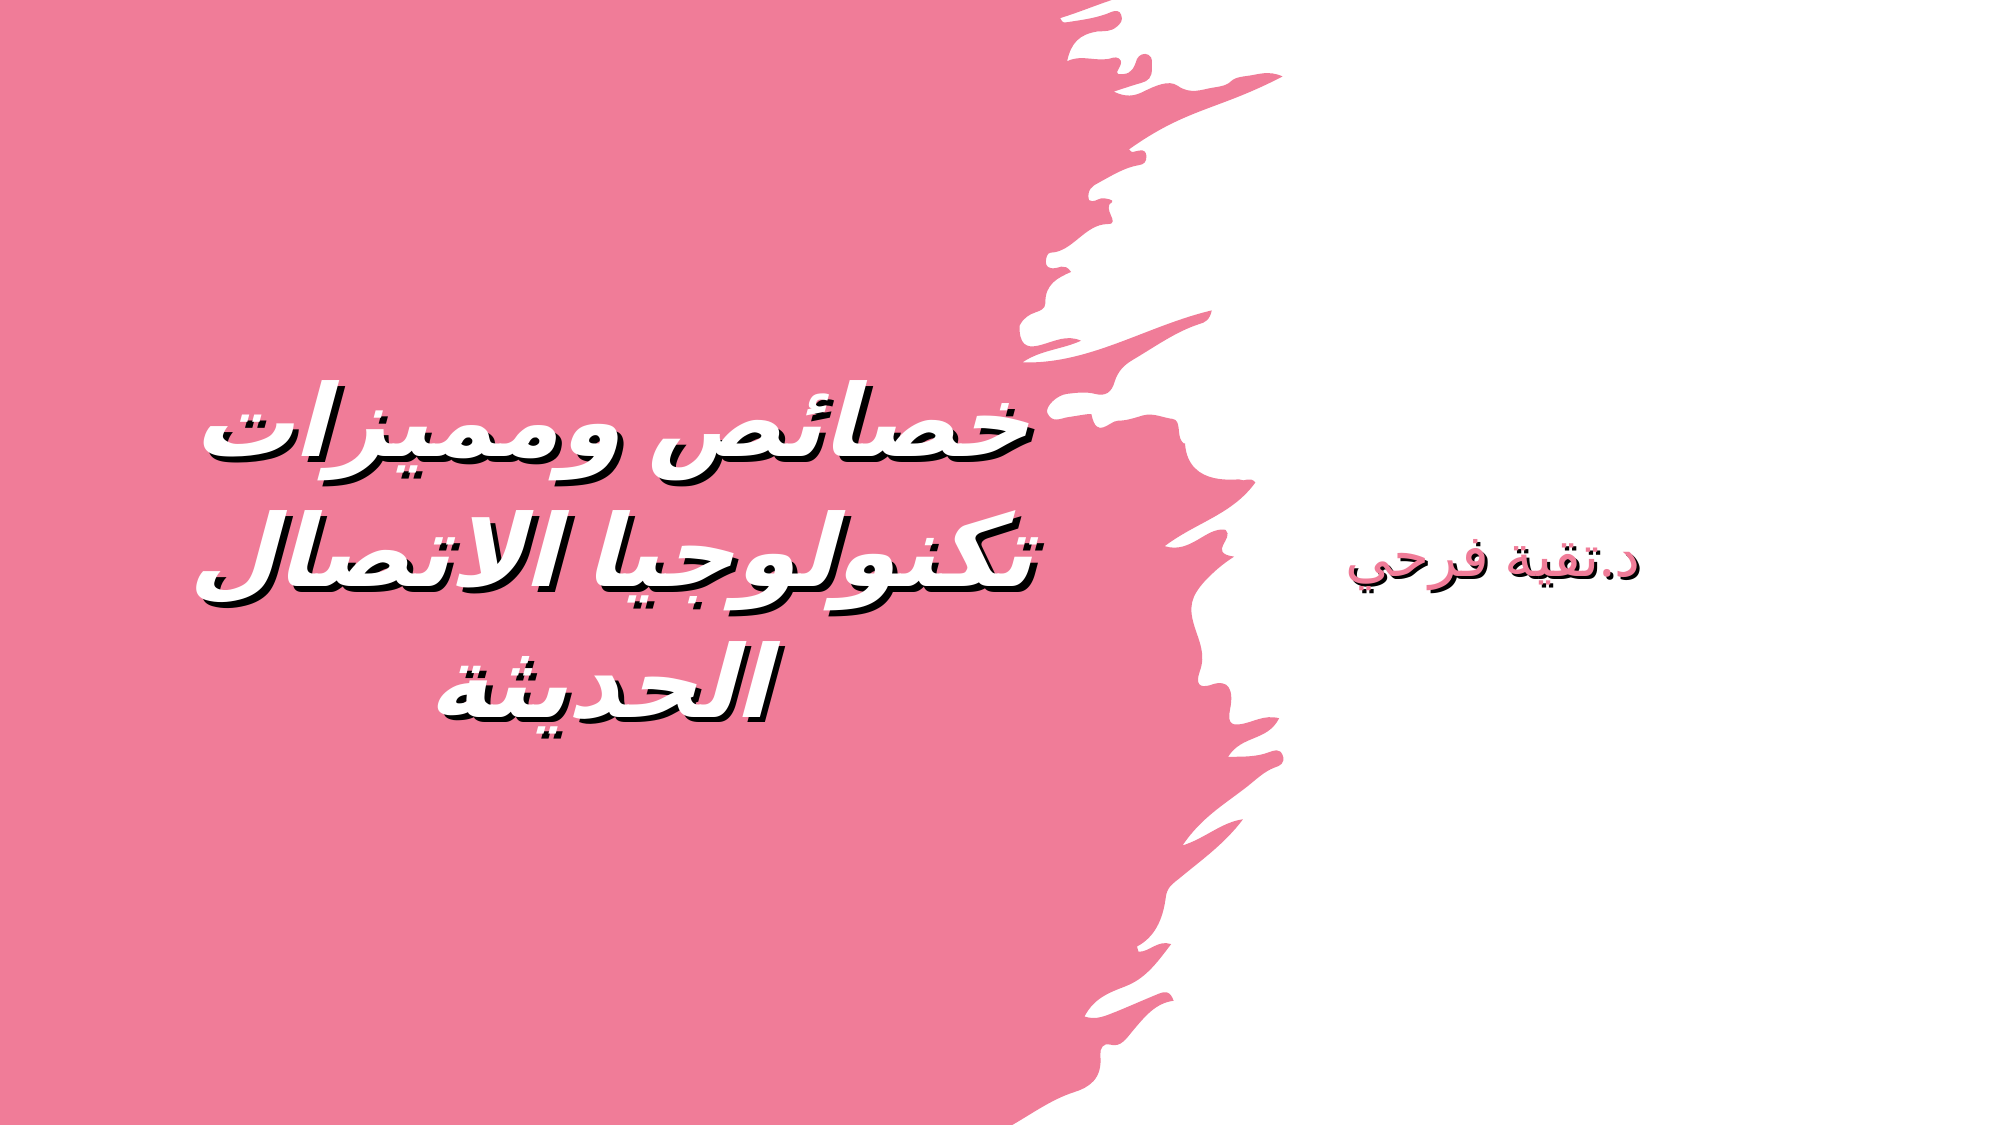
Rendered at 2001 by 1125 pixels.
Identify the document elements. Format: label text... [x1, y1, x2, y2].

title خصائص ومميزات تكنولوجيا الاتصال الحديثة [153, 274, 1072, 851]
subtitle د.تقية فرحي [1330, 274, 1889, 851]
